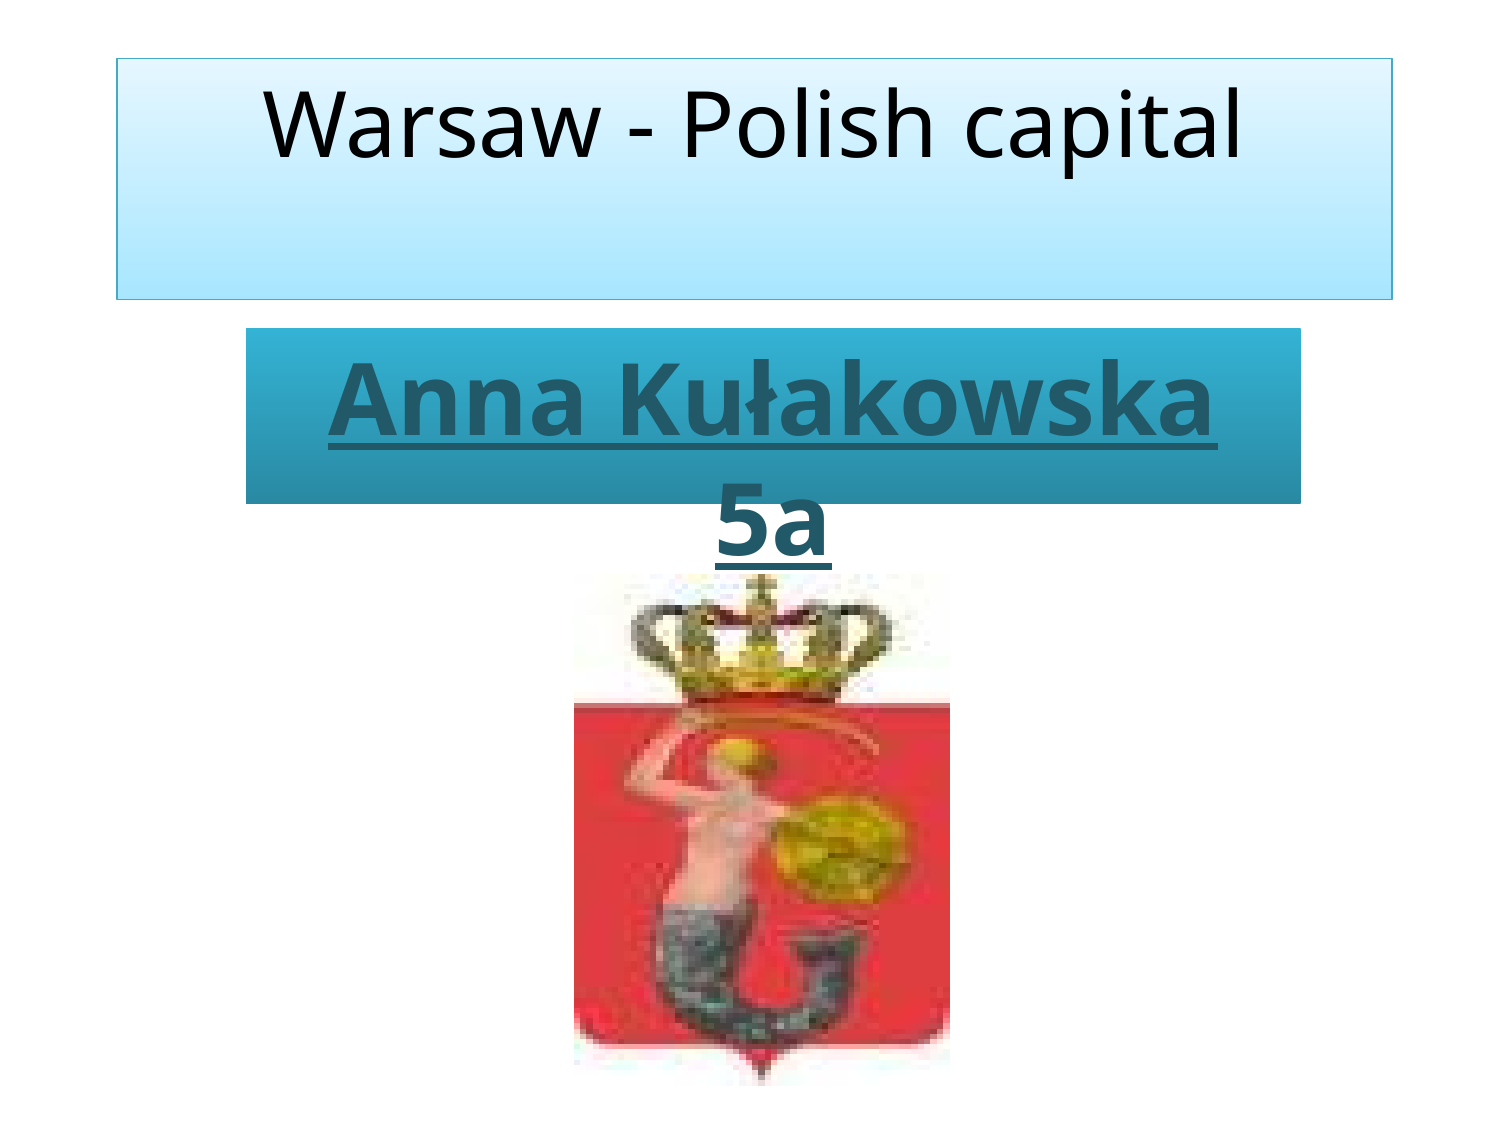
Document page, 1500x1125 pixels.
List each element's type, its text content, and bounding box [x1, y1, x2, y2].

subtitle Anna Kułakowska 5a [246, 328, 1301, 504]
picture [574, 574, 950, 1086]
title Warsaw - Polish capital [117, 58, 1393, 300]
